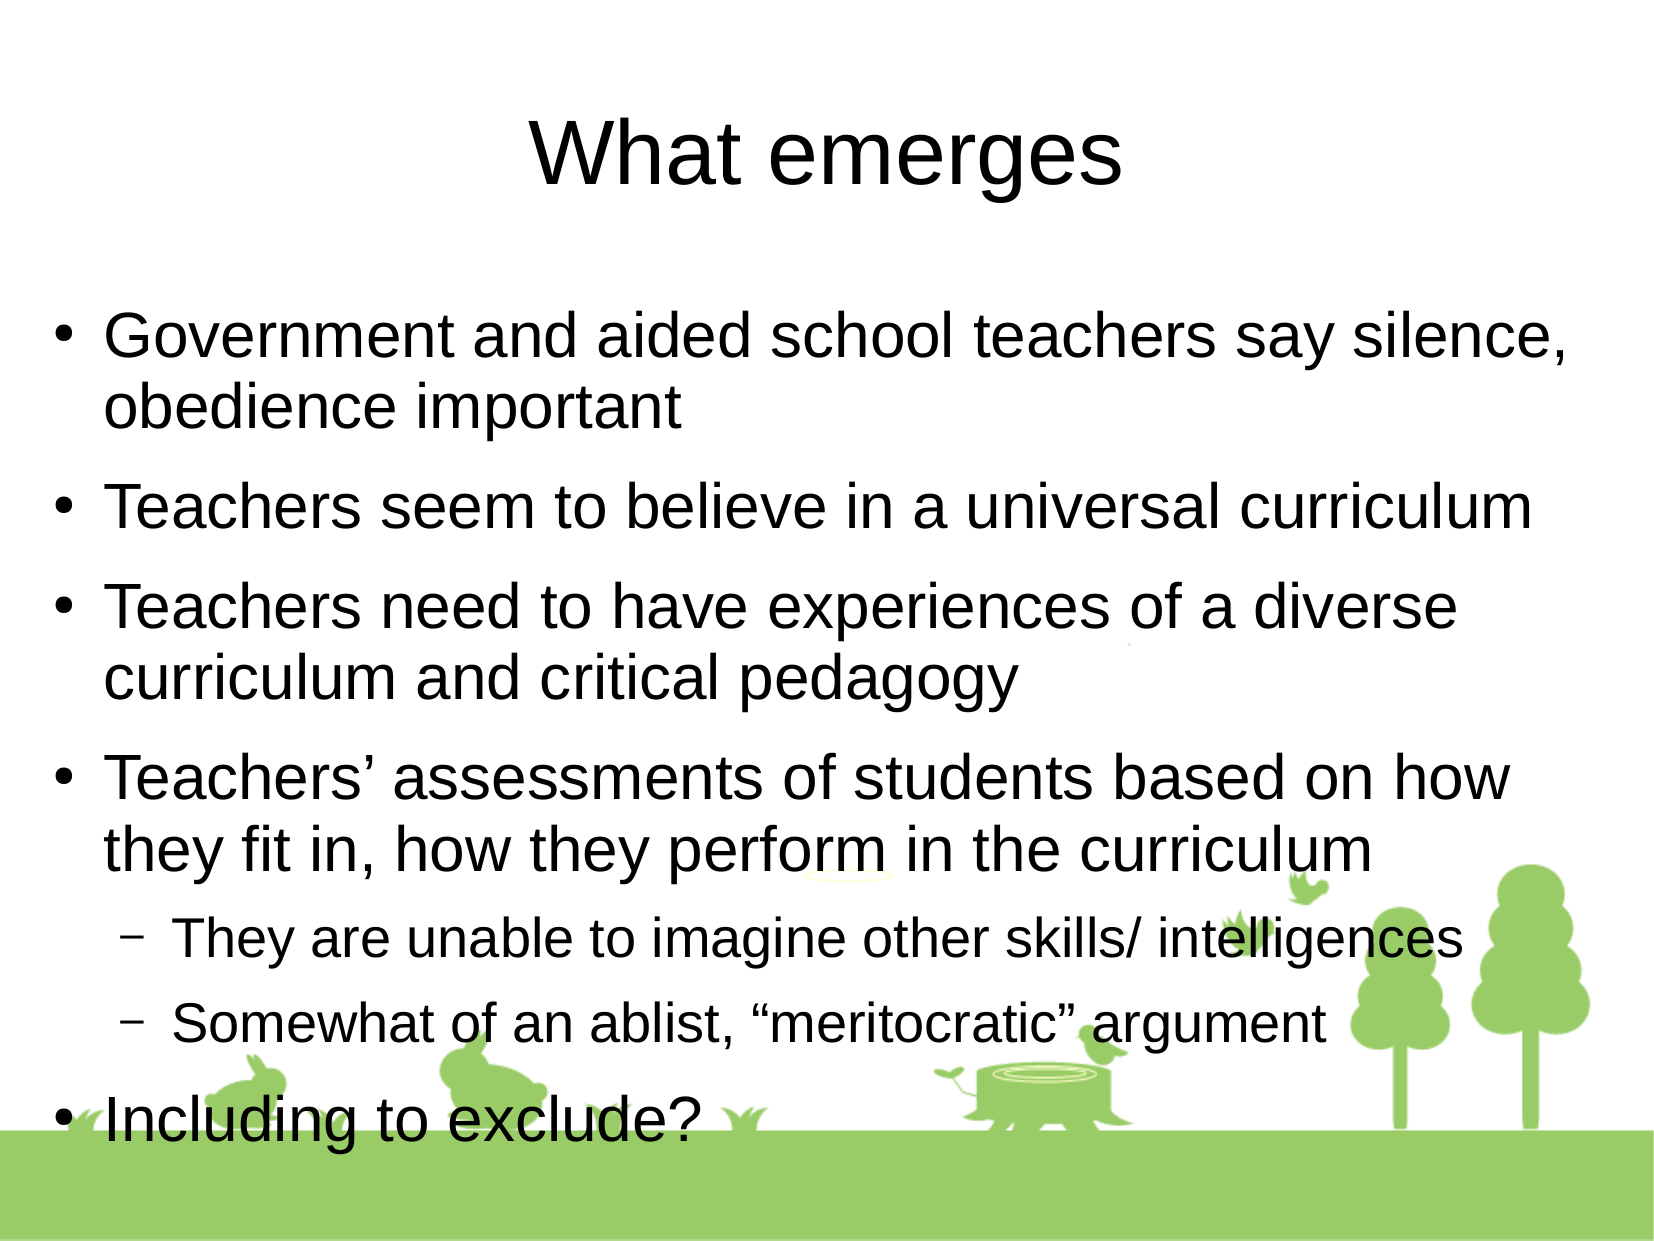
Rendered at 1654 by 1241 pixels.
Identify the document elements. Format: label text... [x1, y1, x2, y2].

title What emerges [82, 49, 1571, 257]
picture [0, 0, 1654, 1241]
list Government and aided school teachers say silence, obedience important Teachers seem to believe in a universal curriculum Teachers need to have experiences of a diverse curriculum and critical pedagogy Teachers’ assessments of students based on how they fit in, how they perform in the curriculum They are unable to imagine other skills/ intelligences Somewhat of an ablist, “meritocratic” argument Including to exclude? [35, 299, 1642, 1158]
